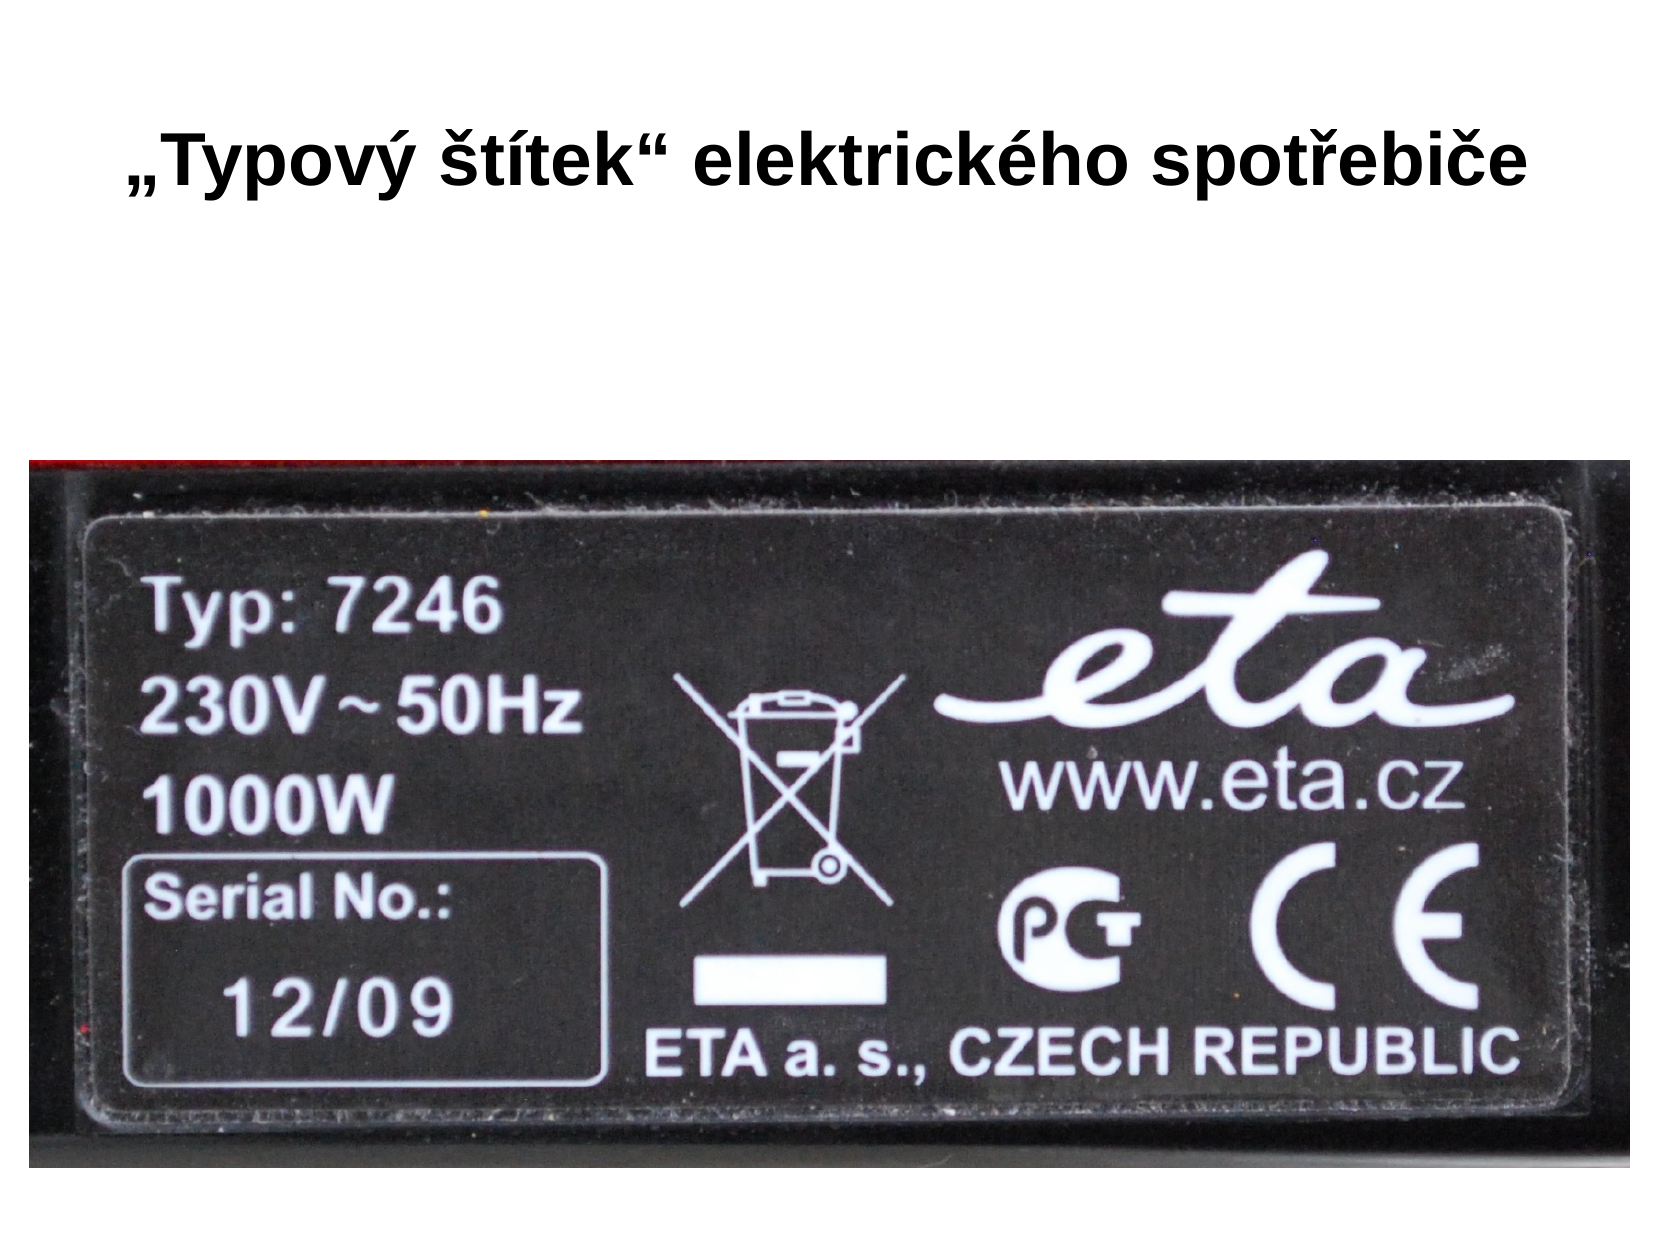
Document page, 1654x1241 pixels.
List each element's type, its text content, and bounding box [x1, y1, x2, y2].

title „Typový štítek“ elektrického spotřebiče [82, 94, 1571, 225]
picture [29, 460, 1630, 1168]
